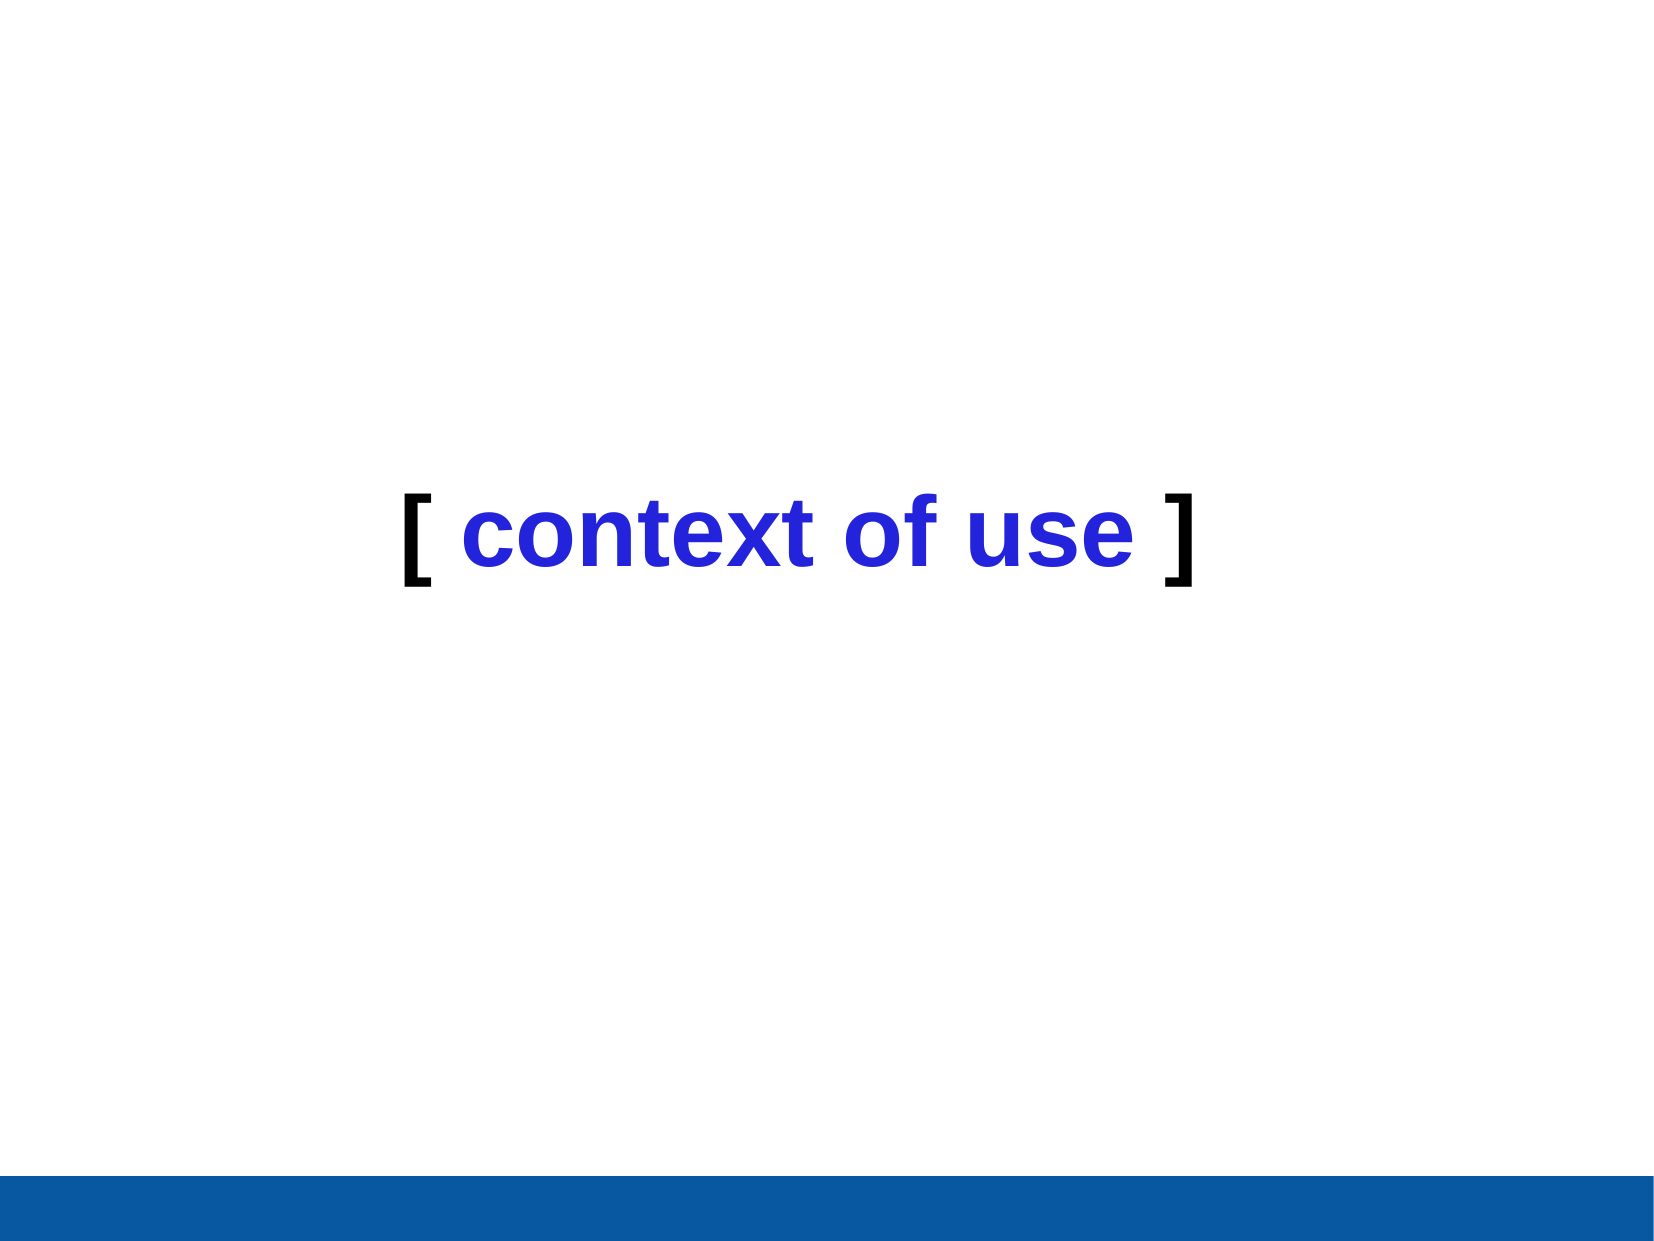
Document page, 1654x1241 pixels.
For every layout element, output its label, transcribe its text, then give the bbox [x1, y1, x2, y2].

picture [0, 1176, 1654, 1241]
list [ context of use ] [297, 404, 1300, 738]
